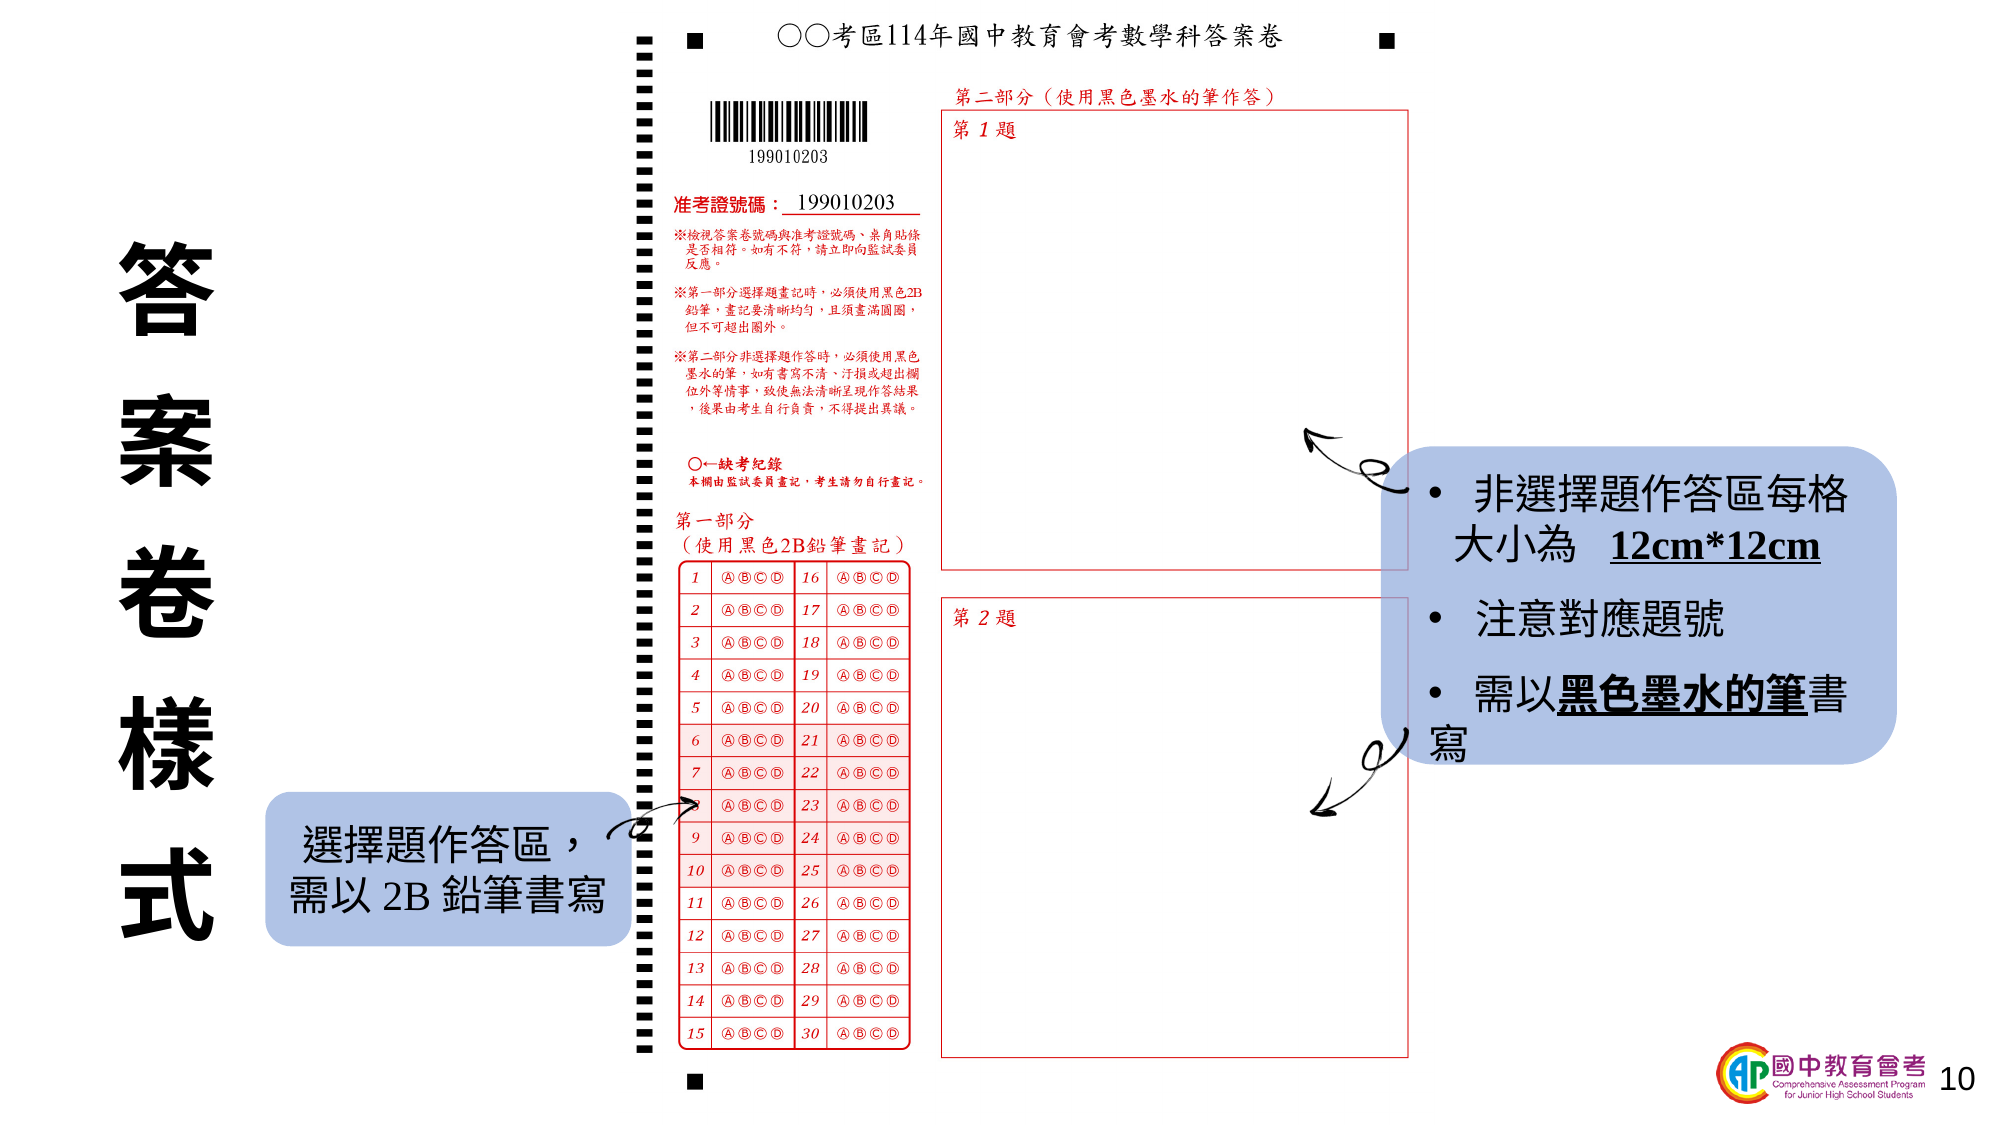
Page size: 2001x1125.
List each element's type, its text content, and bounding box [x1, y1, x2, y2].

text_box 選擇題作答區， 需以2B鉛筆書寫 [265, 791, 632, 947]
picture [605, 0, 1435, 1125]
text_box 非選擇題作答區每格 大小為 12cm*12cm 注意對應題號 需以黑色墨水的筆書寫 [1380, 446, 1897, 765]
text_box [1923, 1047, 2000, 1108]
text_box 答 案 卷 樣 式 [64, 95, 246, 1084]
